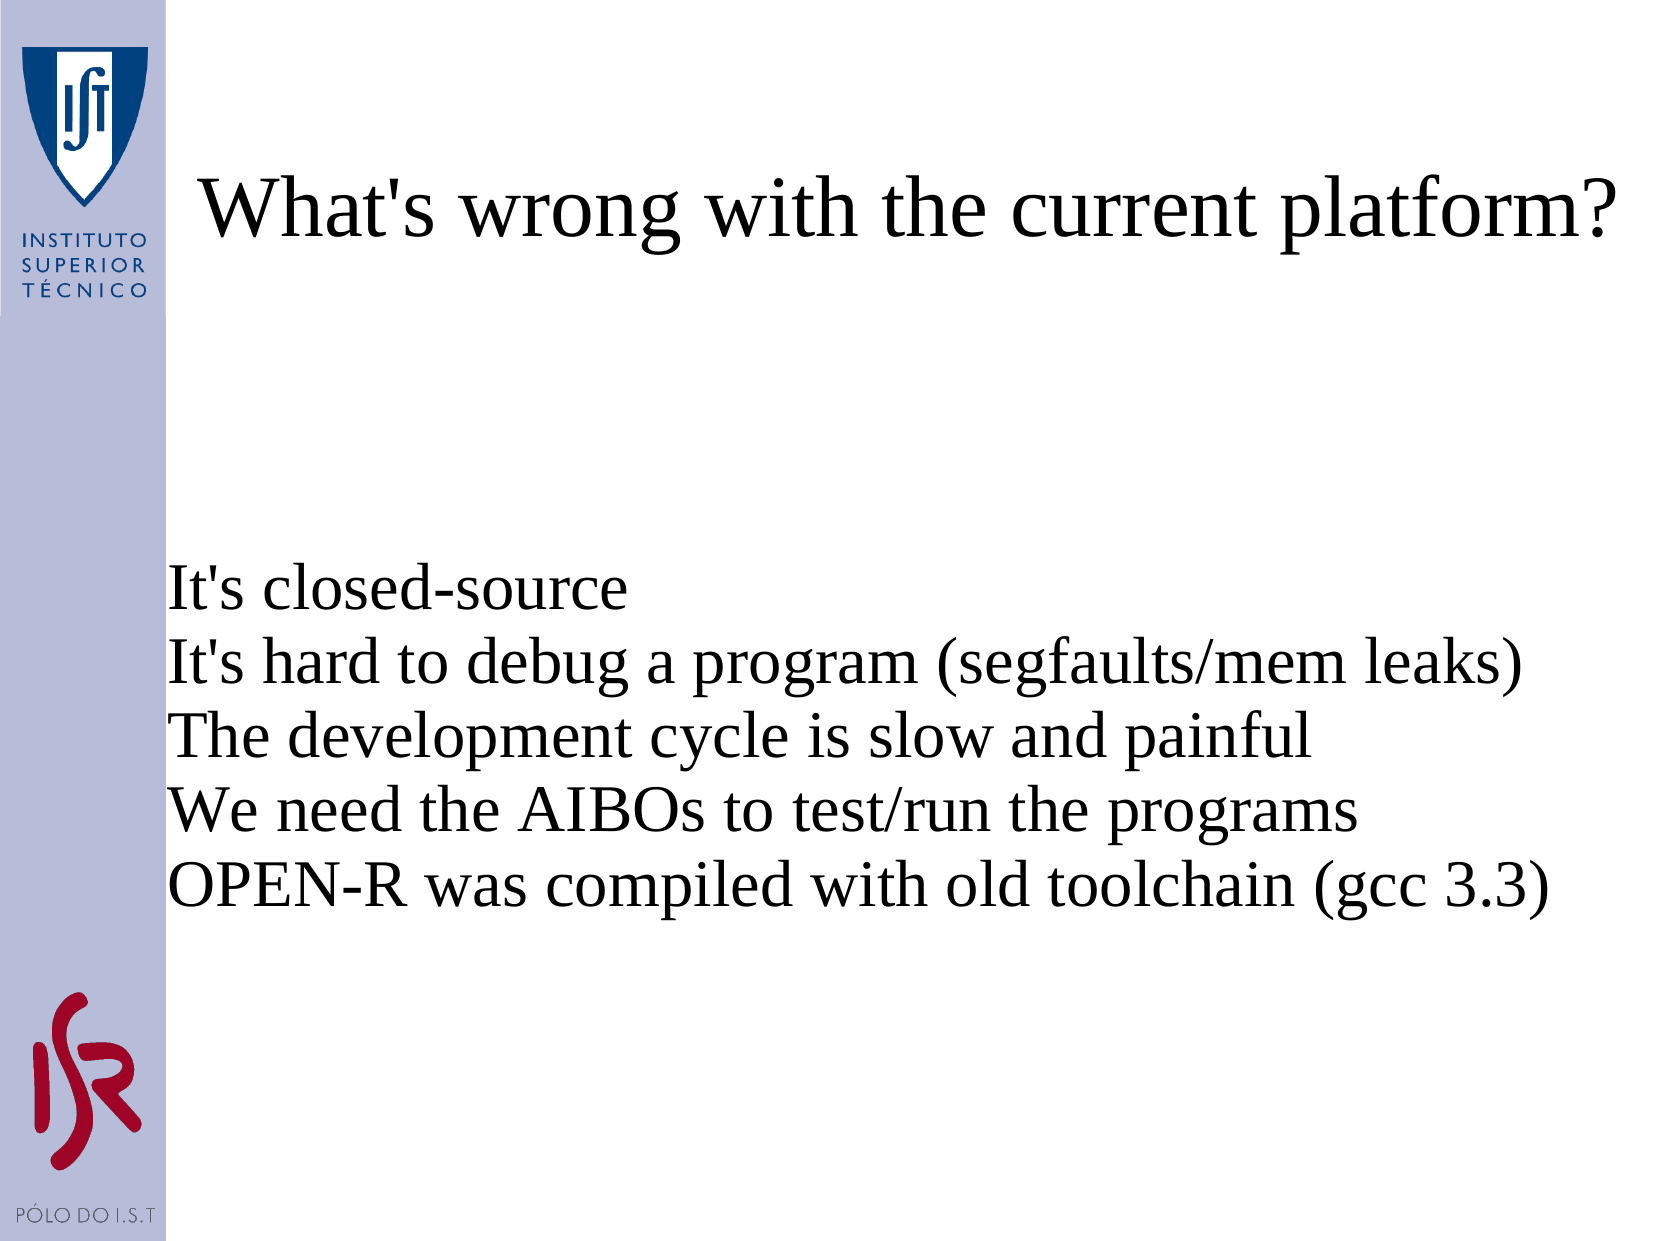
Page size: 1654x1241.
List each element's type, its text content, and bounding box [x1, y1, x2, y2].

title What's wrong with the current platform? [164, 102, 1654, 311]
picture [0, 0, 169, 1241]
subtitle It's closed-source It's hard to debug a program (segfaults/mem leaks) The development cycle is slow and painful We need the AIBOs to test/run the programs OPEN-R was compiled with old toolchain (gcc 3.3) [167, 344, 1580, 1127]
